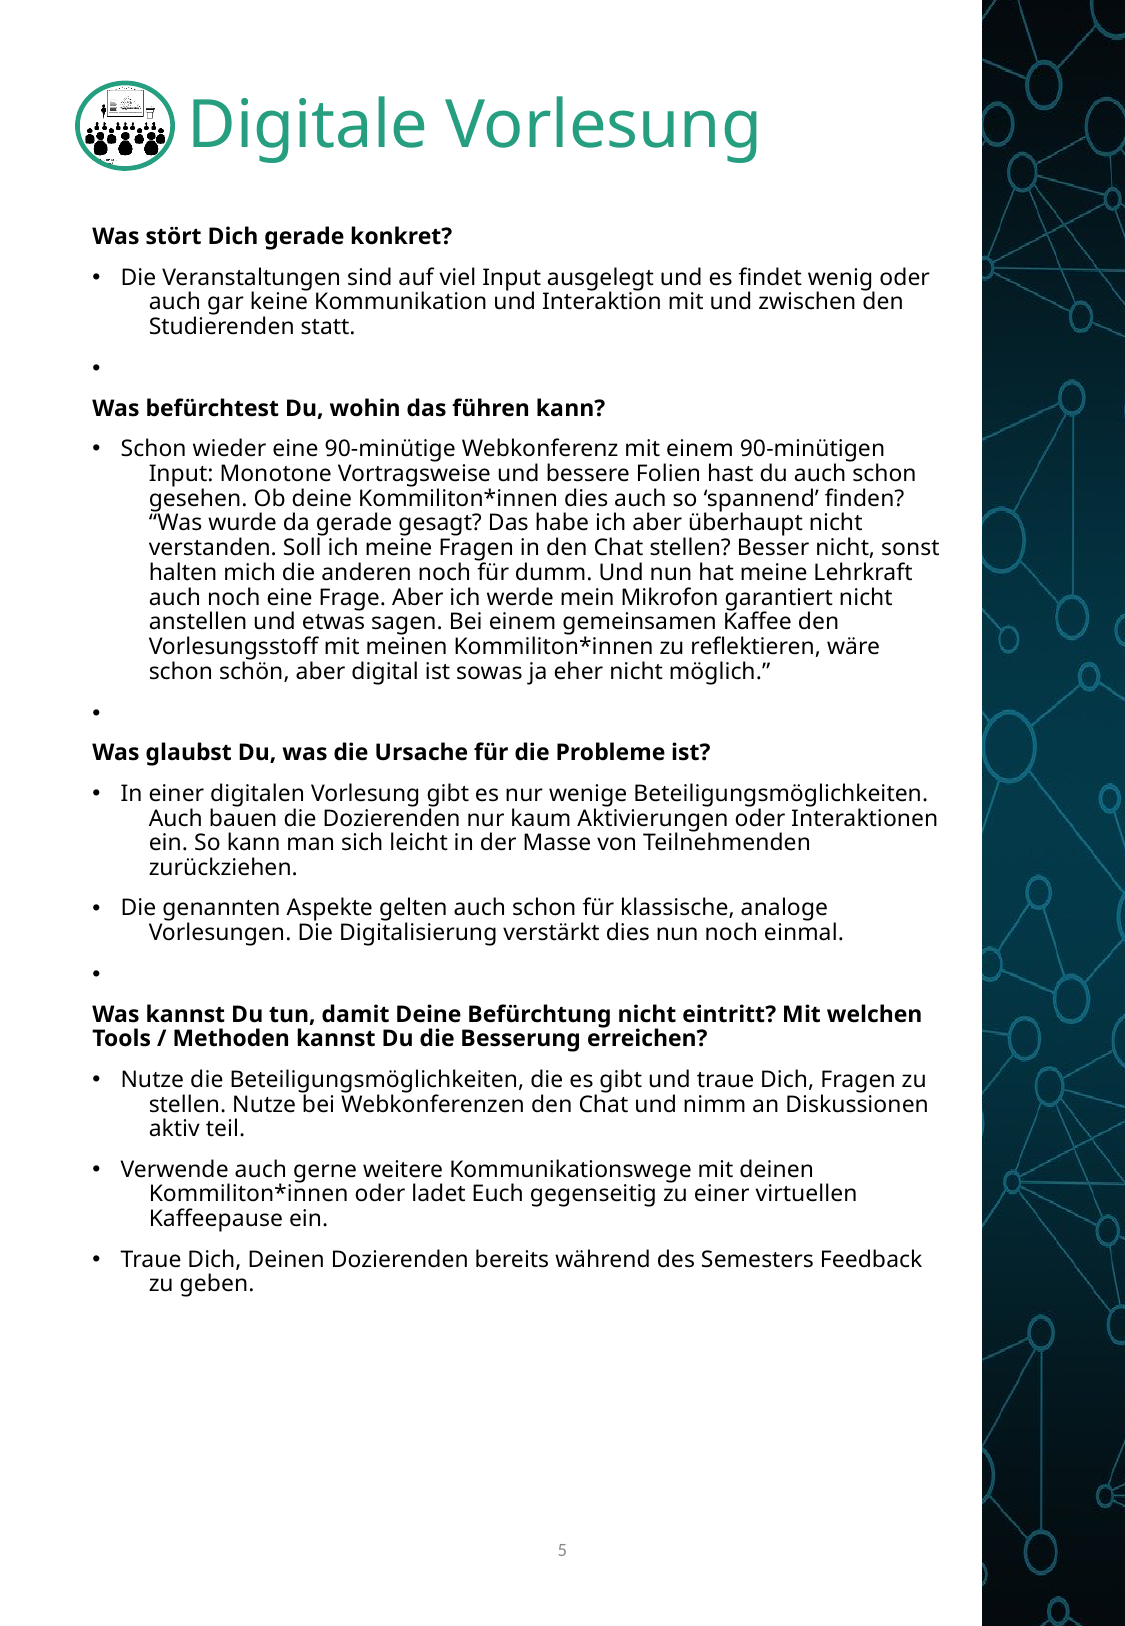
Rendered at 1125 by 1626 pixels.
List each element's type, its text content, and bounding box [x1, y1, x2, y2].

text_box [77, 82, 173, 169]
title Digitale Vorlesung [172, 82, 1125, 239]
text_box 5 [372, 1506, 753, 1593]
list Was stört Dich gerade konkret? Die Veranstaltungen sind auf viel Input ausgelegt und es findet wenig oder auch gar keine Kommunikation und Interaktion mit und zwischen den Studierenden statt. Was befürchtest Du, wohin das führen kann? Schon wieder eine 90-minütige Webkonferenz mit einem 90-minütigen Input: Monotone Vortragsweise und bessere Folien hast du auch schon gesehen. Ob deine Kommiliton*innen dies auch so ‘spannend’ finden? “Was wurde da gerade gesagt? Das habe ich aber überhaupt nicht verstanden. Soll ich meine Fragen in den Chat stellen? Besser nicht, sonst halten mich die anderen noch für dumm. Und nun hat meine Lehrkraft auch noch eine Frage. Aber ich werde mein Mikrofon garantiert nicht anstellen und etwas sagen. Bei einem gemeinsamen Kaffee den Vorlesungsstoff mit meinen Kommiliton*innen zu reflektieren, wäre schon schön, aber digital ist sowas ja eher nicht möglich.” Was glaubst Du, was die Ursache für die Probleme ist? In einer digitalen Vorlesung gibt es nur wenige Beteiligungsmöglichkeiten. Auch bauen die Dozierenden nur kaum Aktivierungen oder Interaktionen ein. So kann man sich leicht in der Masse von Teilnehmenden zurückziehen. Die genannten Aspekte gelten auch schon für klassische, analoge Vorlesungen. Die Digitalisierung verstärkt dies nun noch einmal. Was kannst Du tun, damit Deine Befürchtung nicht eintritt? Mit welchen Tools / Methoden kannst Du die Besserung erreichen? Nutze die Beteiligungsmöglichkeiten, die es gibt und traue Dich, Fragen zu stellen. Nutze bei Webkonferenzen den Chat und nimm an Diskussionen aktiv teil. Verwende auch gerne weitere Kommunikationswege mit deinen Kommiliton*innen oder ladet Euch gegenseitig zu einer virtuellen Kaffeepause ein. Traue Dich, Deinen Dozierenden bereits während des Semesters Feedback zu geben. [77, 217, 966, 1507]
